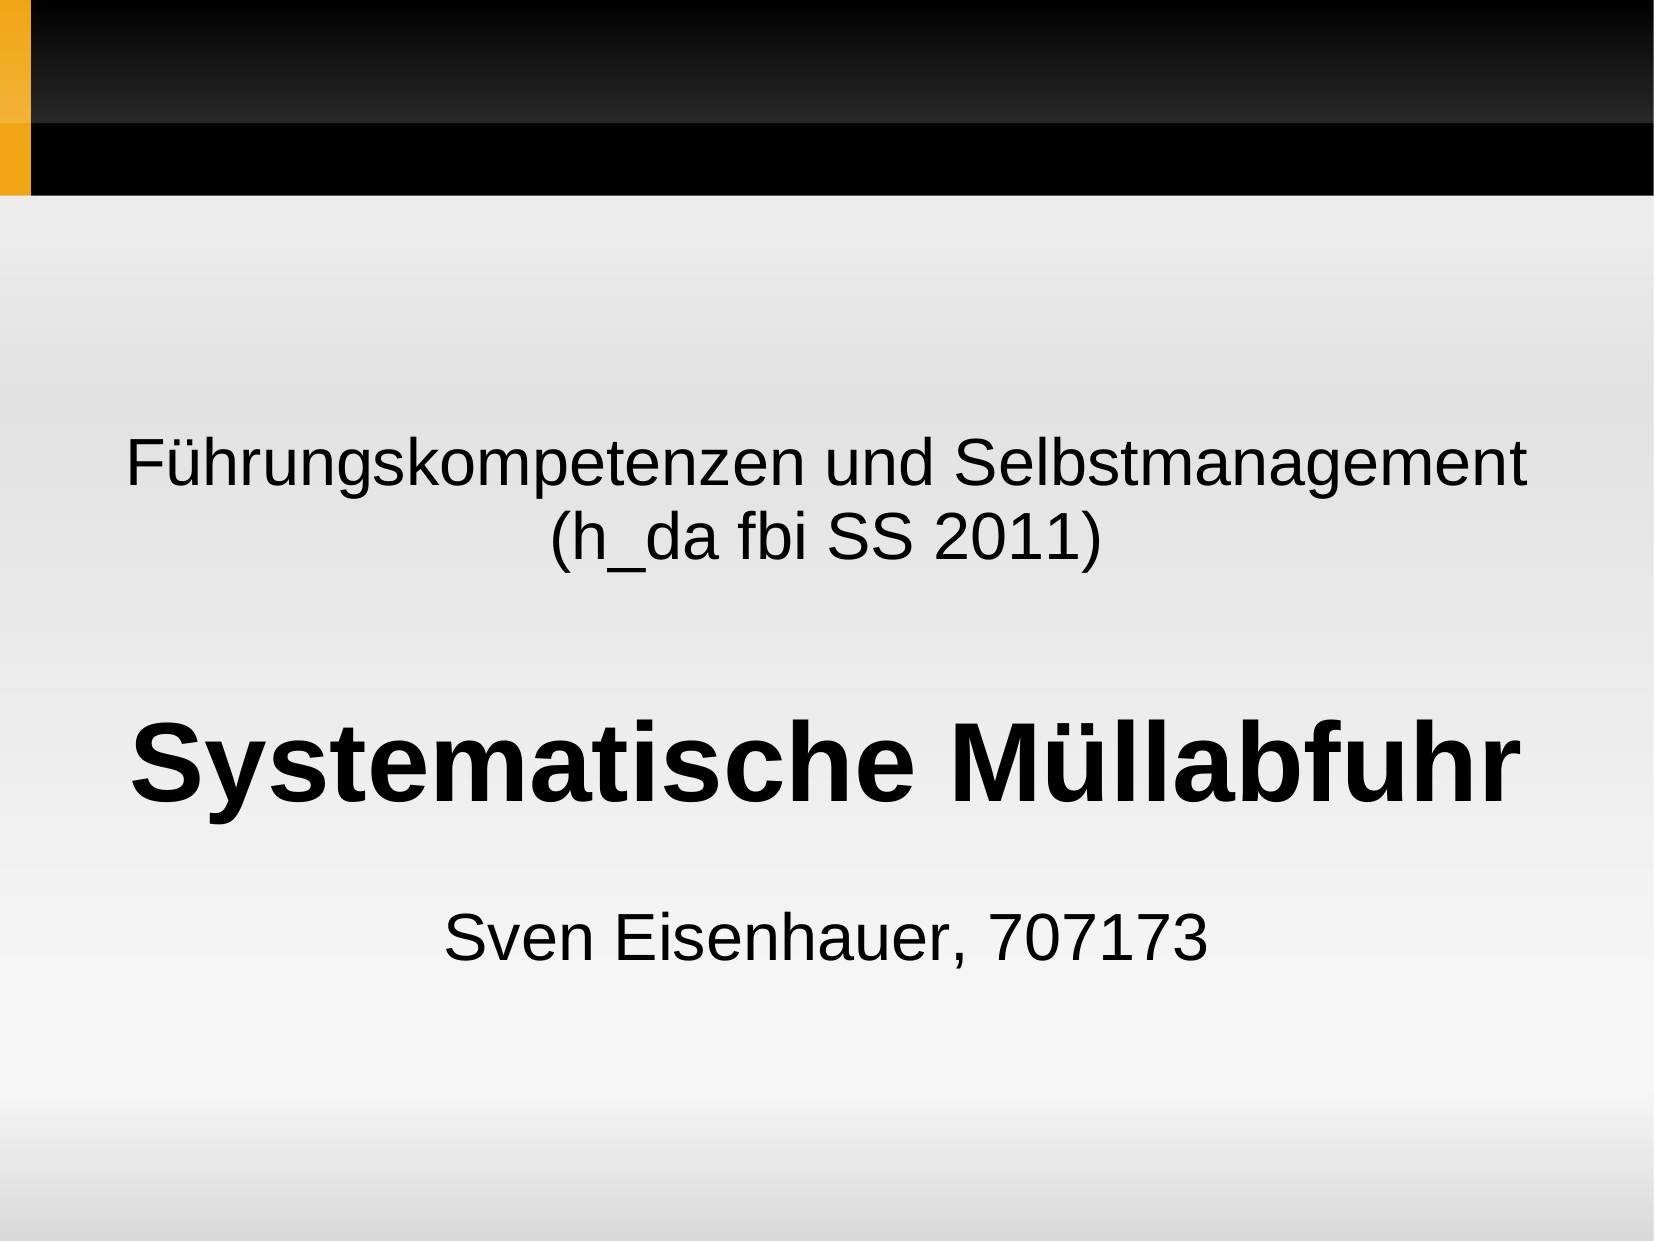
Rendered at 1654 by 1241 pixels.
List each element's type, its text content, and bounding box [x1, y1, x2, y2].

picture [0, 0, 1654, 1241]
subtitle Führungskompetenzen und Selbstmanagement (h_da fbi SS 2011) Systematische Müllabfuhr Sven Eisenhauer, 707173 [82, 297, 1571, 1102]
